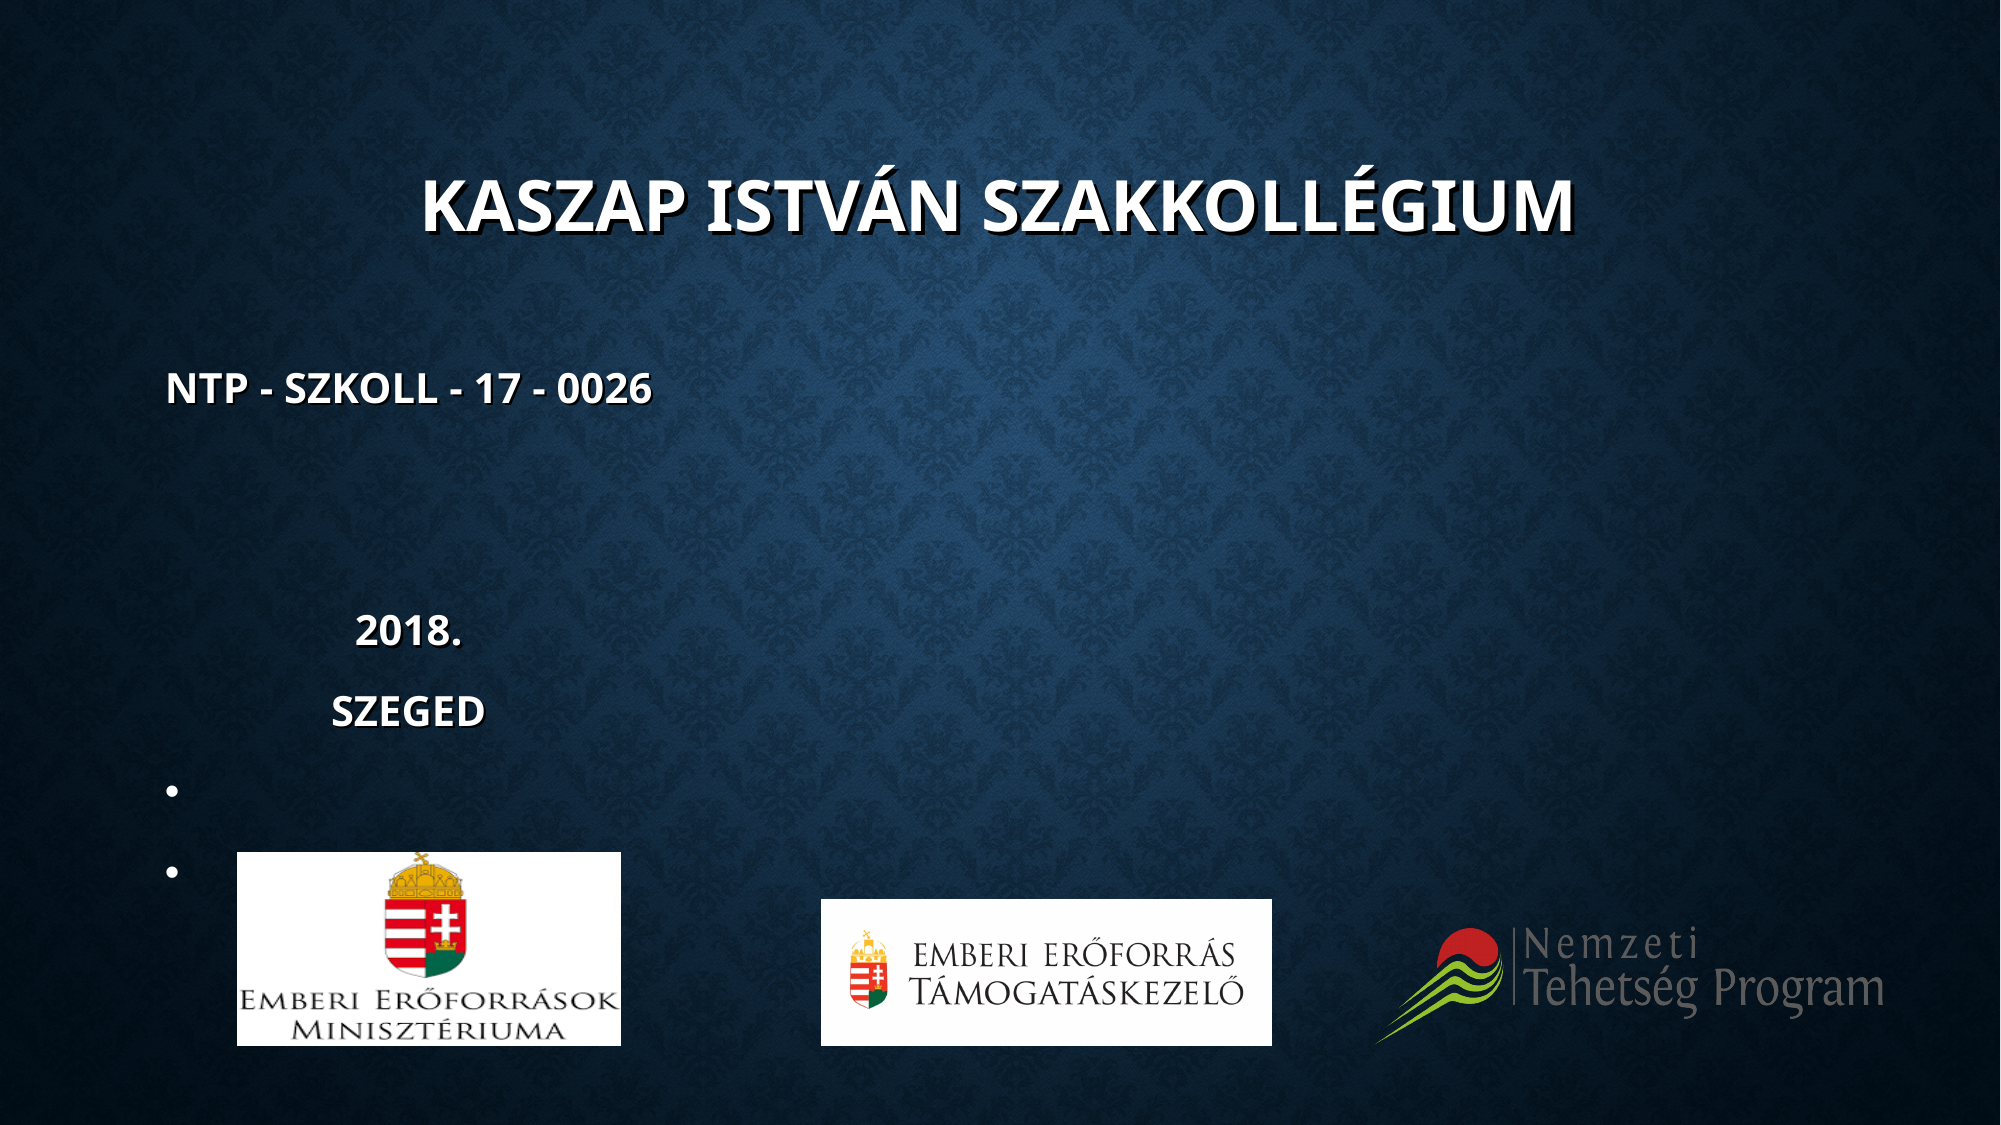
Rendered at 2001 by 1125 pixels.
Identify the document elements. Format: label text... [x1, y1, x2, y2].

picture [1372, 926, 1883, 1046]
title Kaszap István Szakkollégium [149, 99, 1849, 318]
list NTP - SZKOLL - 17 - 0026 2018. SZEGED [149, 343, 1849, 1046]
picture [821, 899, 1272, 1046]
picture [237, 852, 621, 1046]
